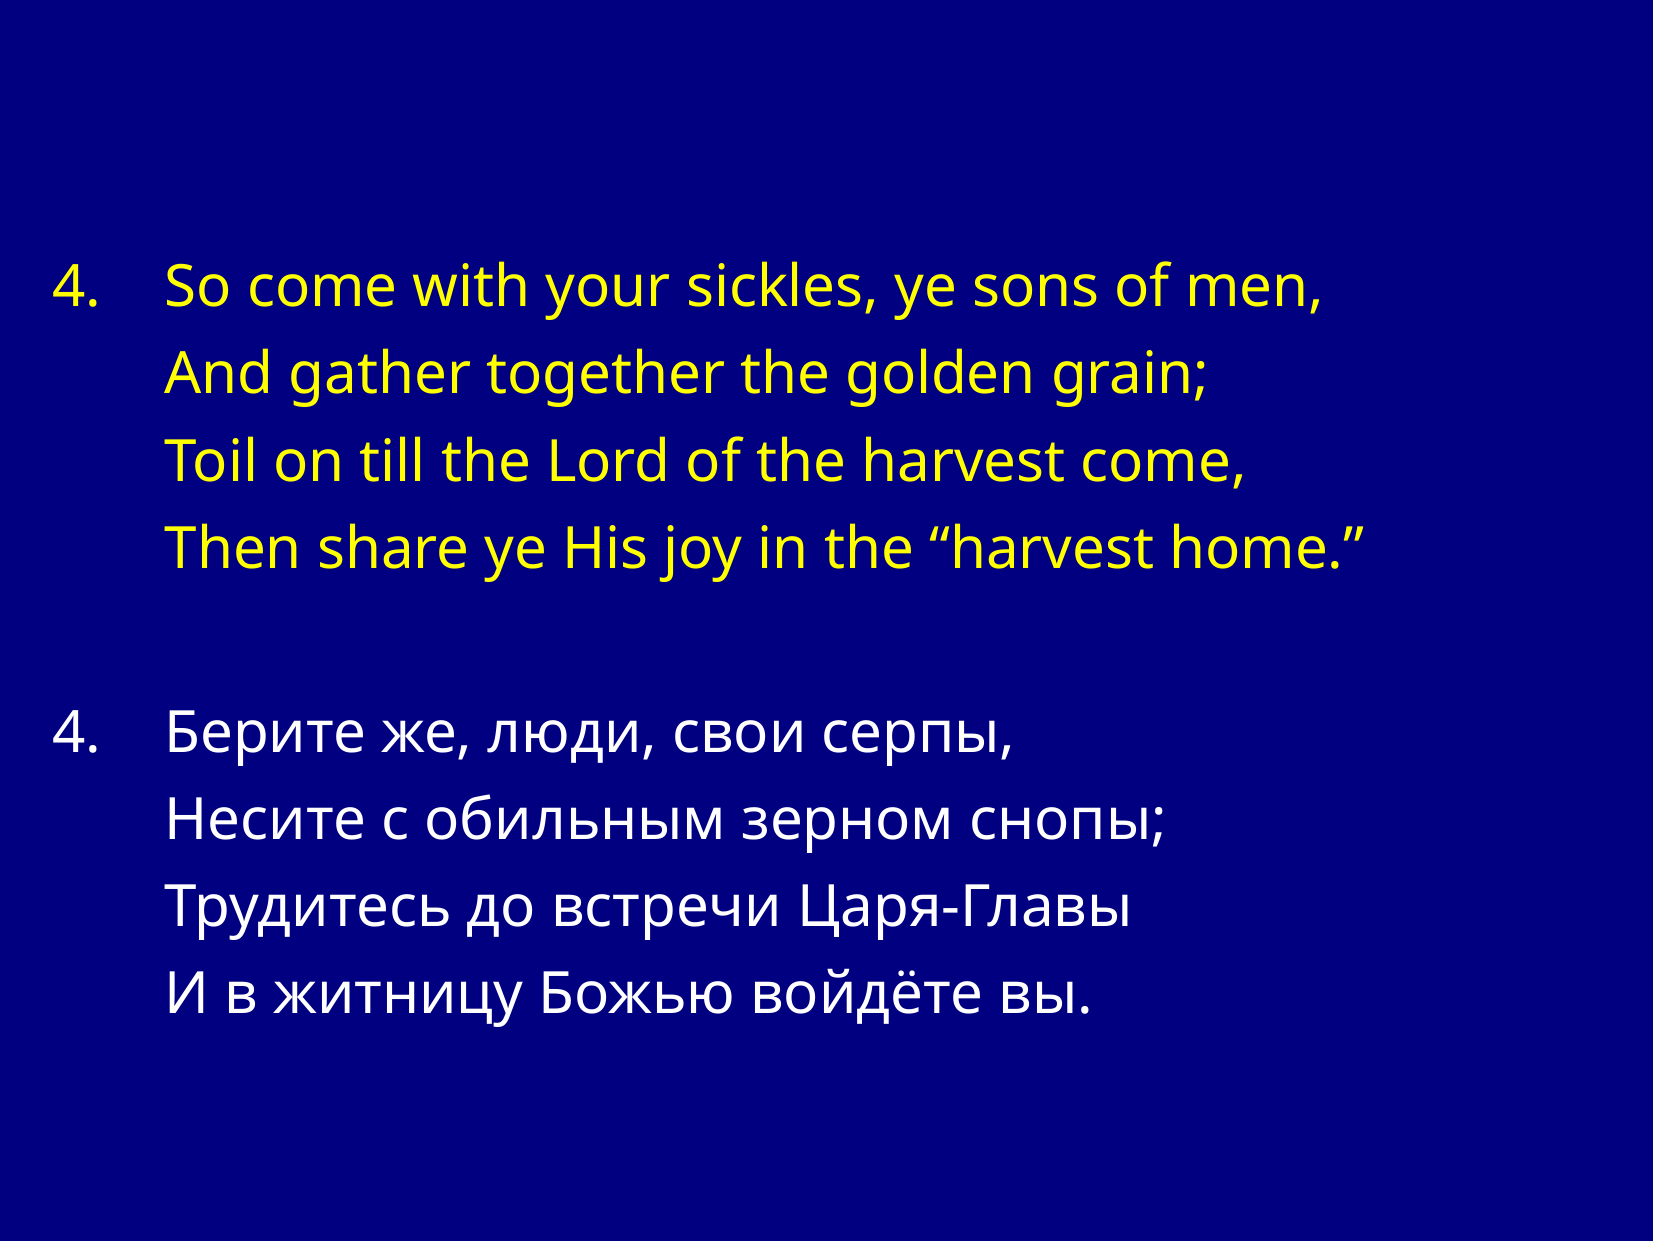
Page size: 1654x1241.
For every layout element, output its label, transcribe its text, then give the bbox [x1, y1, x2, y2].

text_box 4. So come with your sickles, ye sons of men, And gather together the golden grain; Toil on till the Lord of the harvest come, Then share ye His joy in the “harvest home.” [37, 150, 1653, 638]
text_box 4. Берите же, люди, свои серпы, Несите с обильным зерном снопы; Трудитесь до встречи Царя-Главы И в житницу Божью войдёте вы. [37, 675, 1576, 1163]
